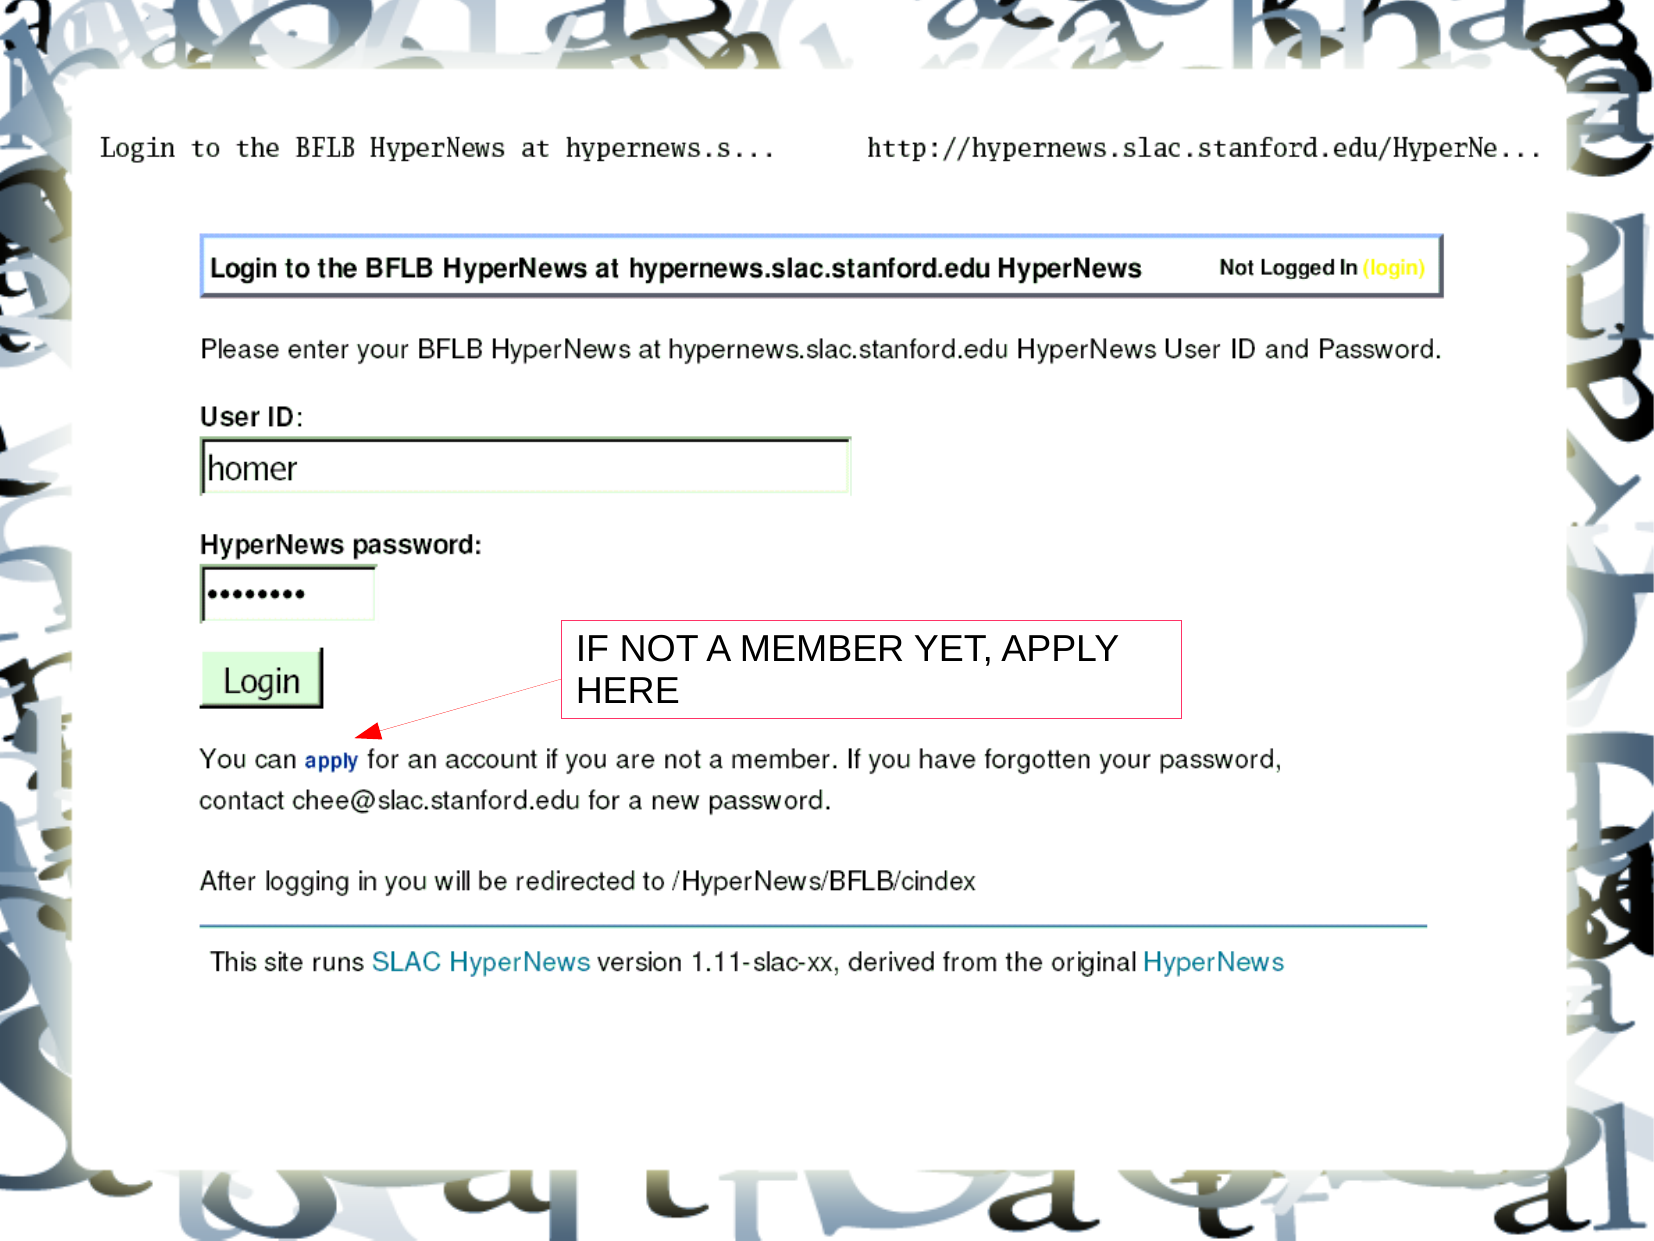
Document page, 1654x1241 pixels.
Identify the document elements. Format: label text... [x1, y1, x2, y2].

text_box IF NOT A MEMBER YET, APPLY HERE [561, 620, 1182, 719]
picture [0, 0, 1654, 1241]
